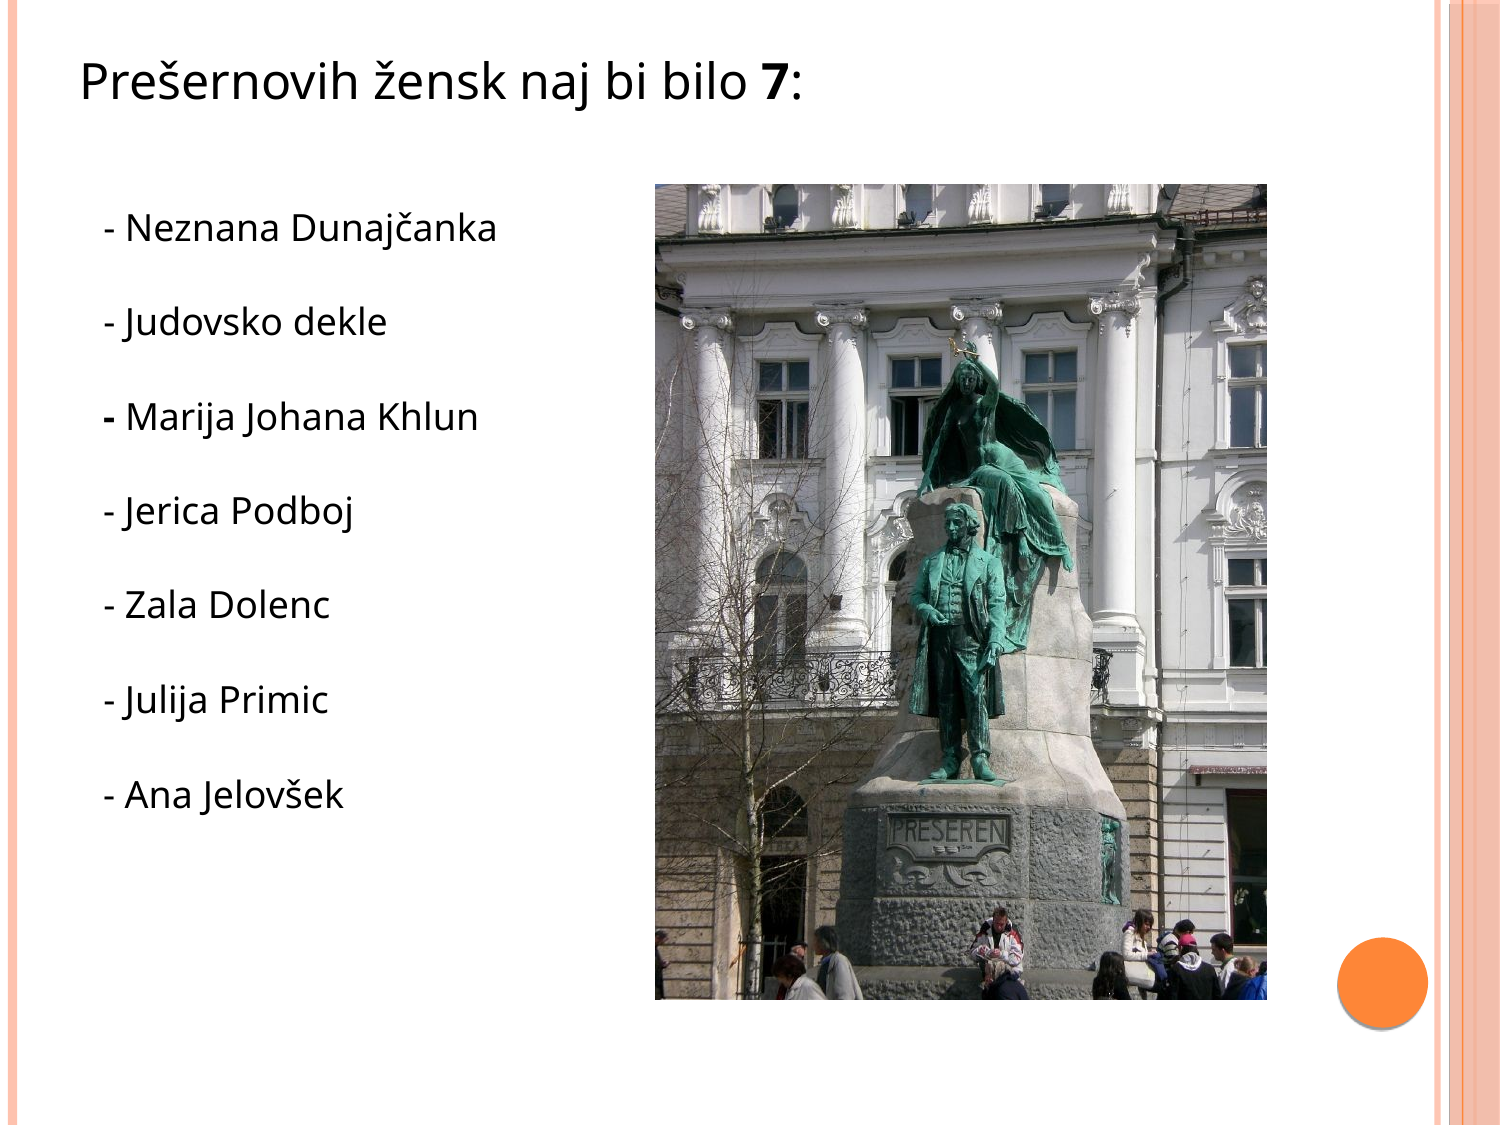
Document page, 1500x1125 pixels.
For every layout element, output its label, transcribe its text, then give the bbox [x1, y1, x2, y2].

text_box Prešernovih žensk naj bi bilo 7: [64, 42, 892, 118]
text_box - Julija Primic [88, 668, 479, 729]
picture [655, 184, 1267, 1000]
text_box - Neznana Dunajčanka [88, 196, 597, 257]
text_box - Ana Jelovšek [88, 763, 490, 824]
text_box - Zala Dolenc [88, 574, 561, 634]
text_box - Marija Johana Khlun [88, 385, 655, 446]
text_box - Jerica Podboj [88, 479, 502, 540]
text_box - Judovsko dekle [88, 290, 597, 351]
